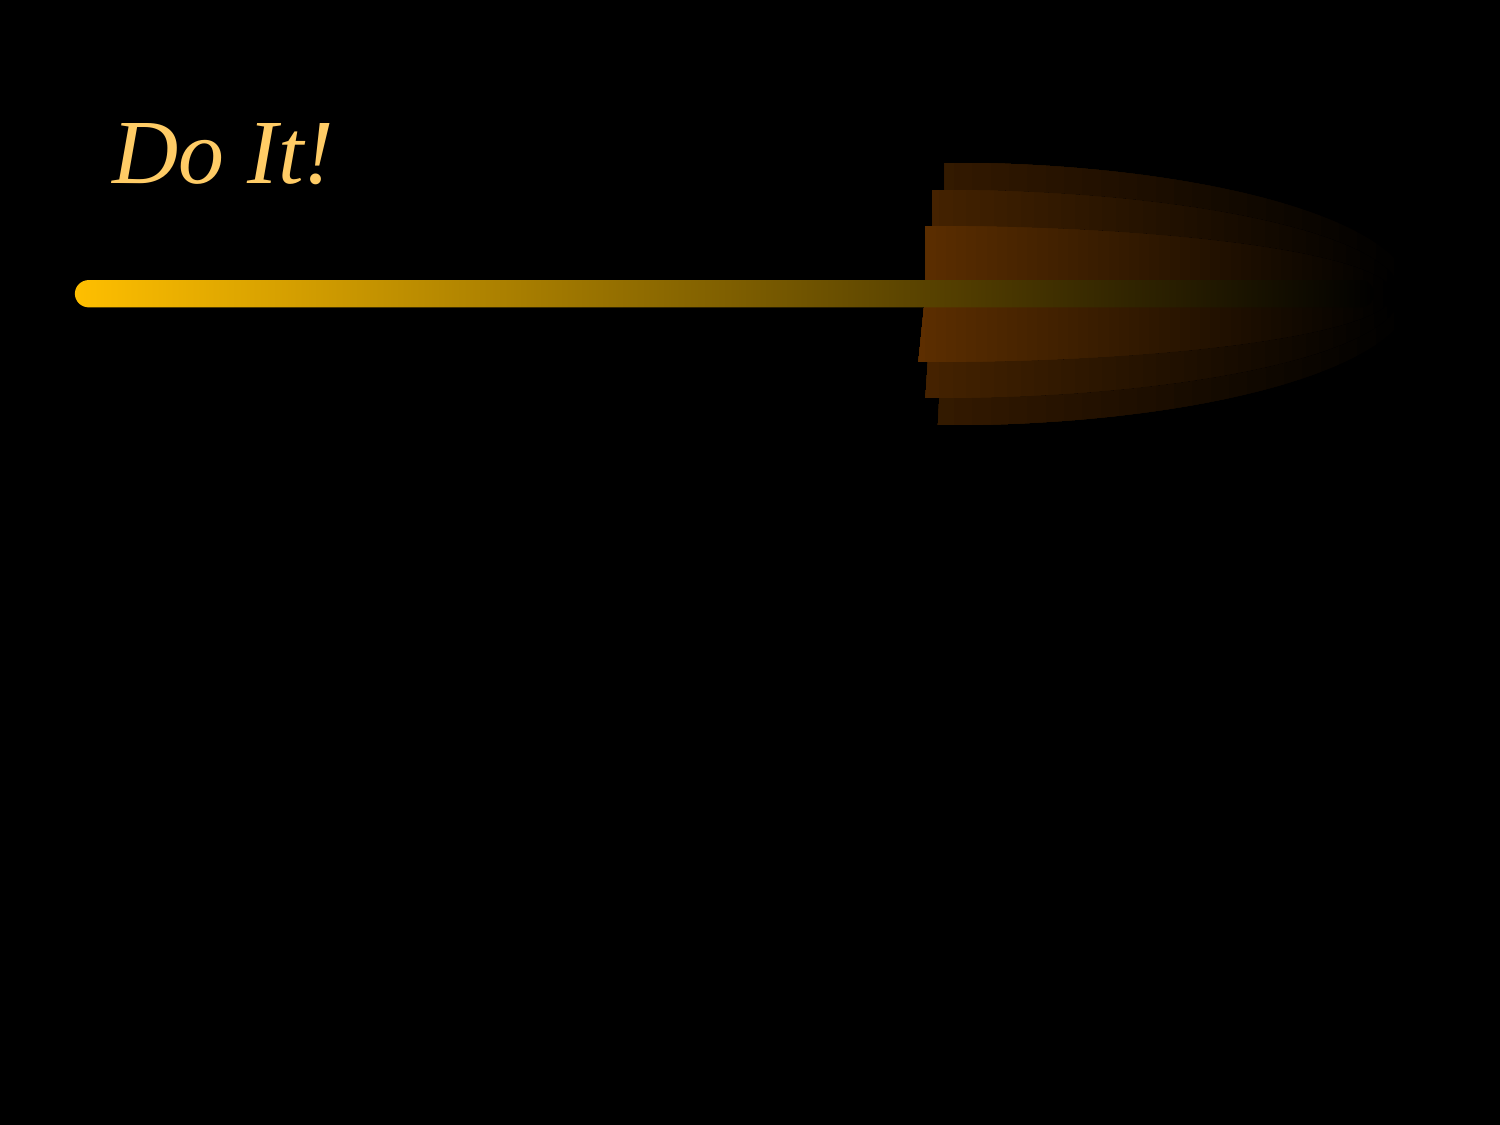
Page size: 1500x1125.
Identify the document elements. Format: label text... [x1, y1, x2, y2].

title Do It! [112, 62, 1388, 250]
